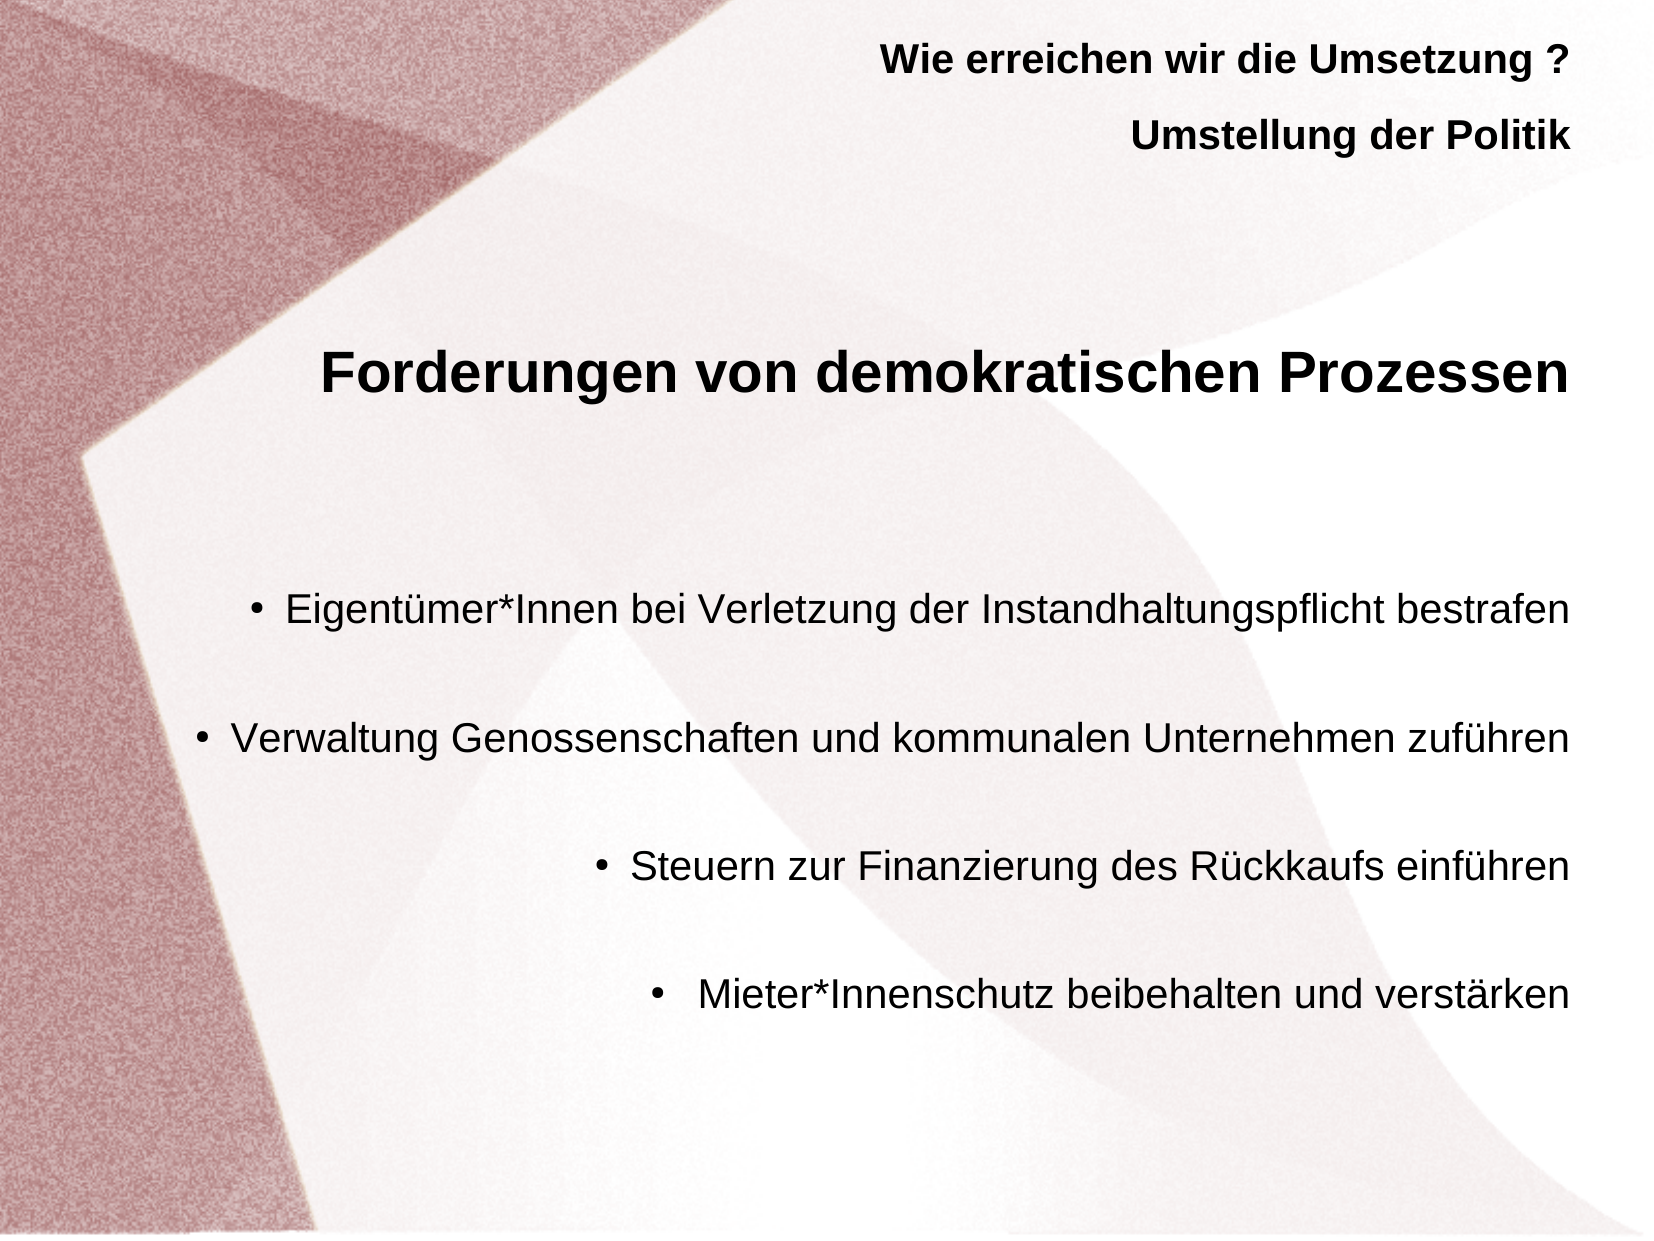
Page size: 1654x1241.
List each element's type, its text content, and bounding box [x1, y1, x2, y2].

list [70, 6, 1595, 989]
picture [0, 0, 1654, 1241]
list Wie erreichen wir die Umsetzung ? Umstellung der Politik Forderungen von demokratischen Prozessen Eigentümer*Innen bei Verletzung der Instandhaltungspflicht bestrafen Verwaltung Genossenschaften und kommunalen Unternehmen zuführen Steuern zur Finanzierung des Rückkaufs einführen Mieter*Innenschutz beibehalten und verstärken [0, 35, 1571, 1222]
